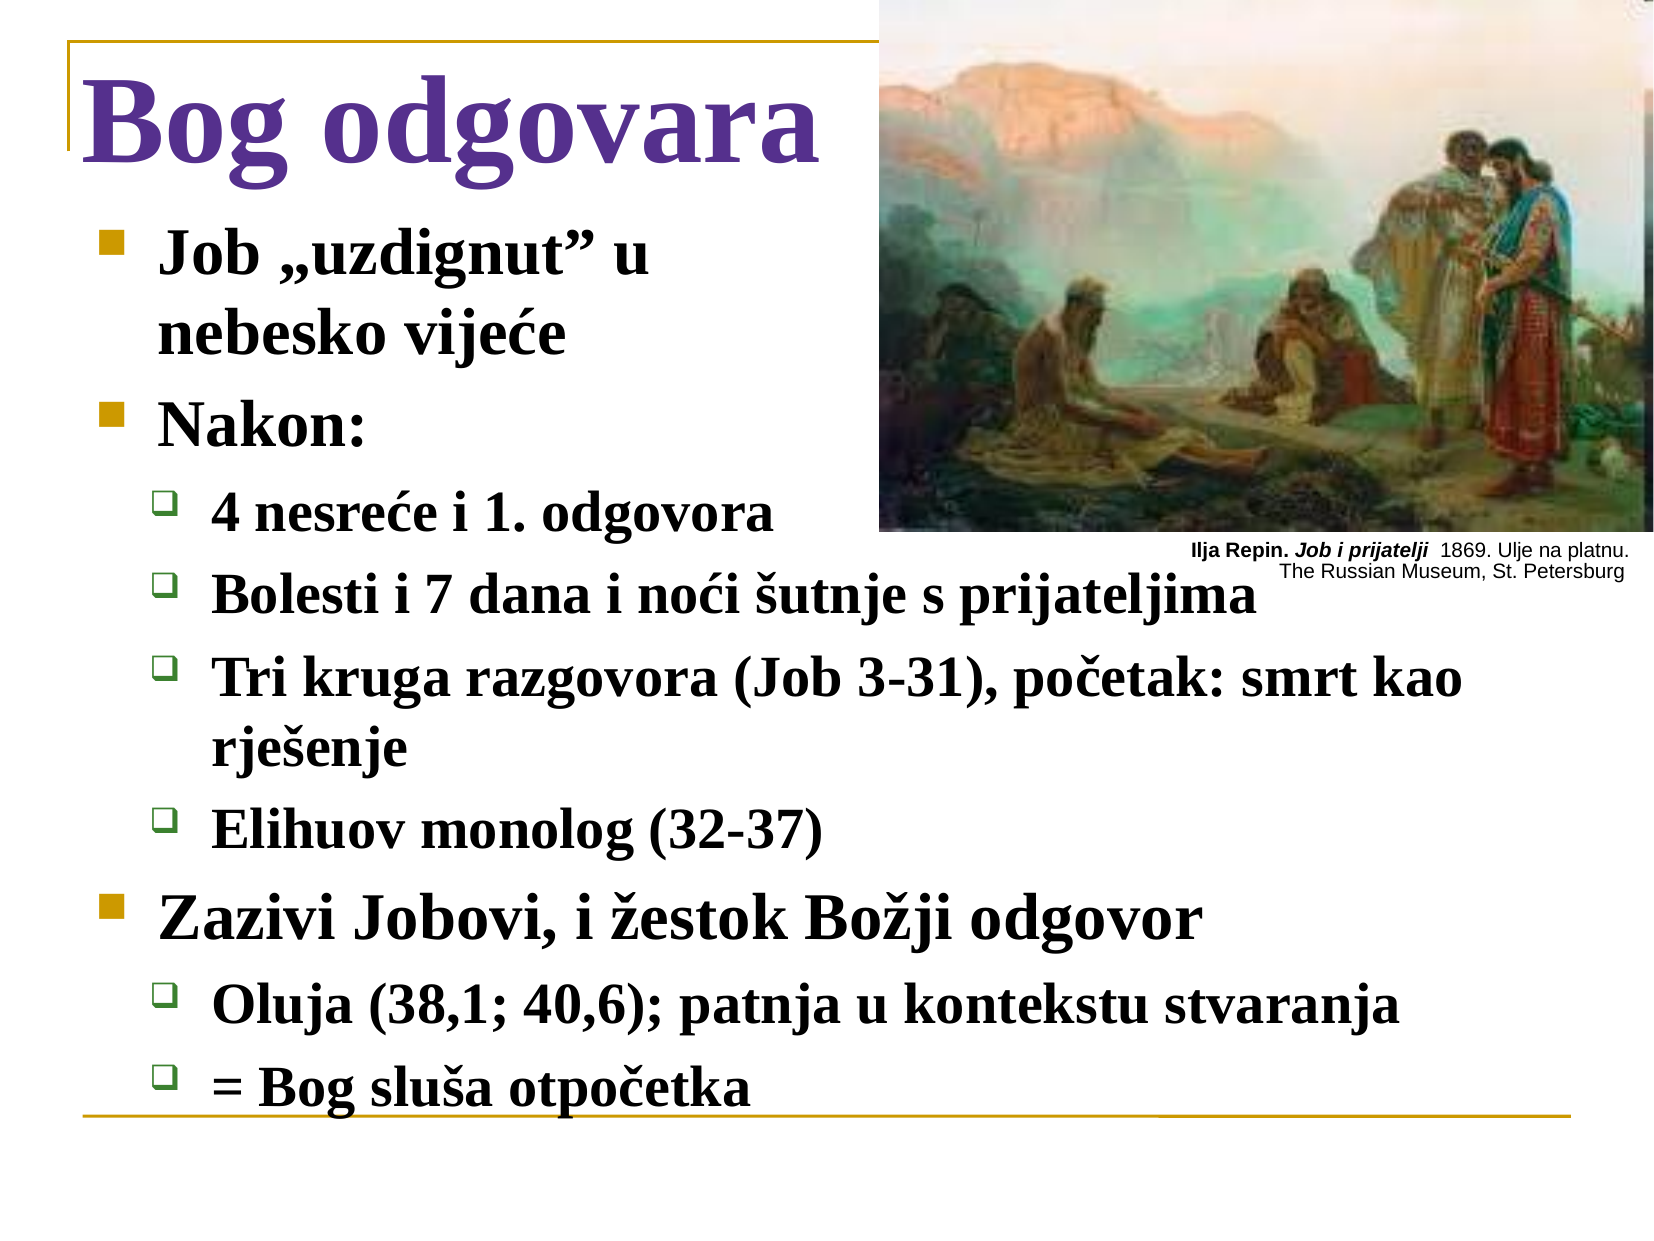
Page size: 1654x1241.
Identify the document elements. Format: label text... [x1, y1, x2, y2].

picture [879, 0, 1654, 532]
title Bog odgovara [66, 29, 879, 236]
text_box Ilja Repin. Job i prijatelji 1869. Ulje na platnu. The Russian Museum, St. Petersburg [1151, 540, 1651, 591]
list Job „uzdignut” u nebesko vijeće Nakon: 4 nesreće i 1. odgovora Bolesti i 7 dana i noći šutnje s prijateljima Tri kruga razgovora (Job 3-31), početak: smrt kao rješenje Elihuov monolog (32-37) Zazivi Jobovi, i žestok Božji odgovor Oluja (38,1; 40,6); patnja u kontekstu stvaranja = Bog sluša otpočetka [80, 200, 1625, 1123]
